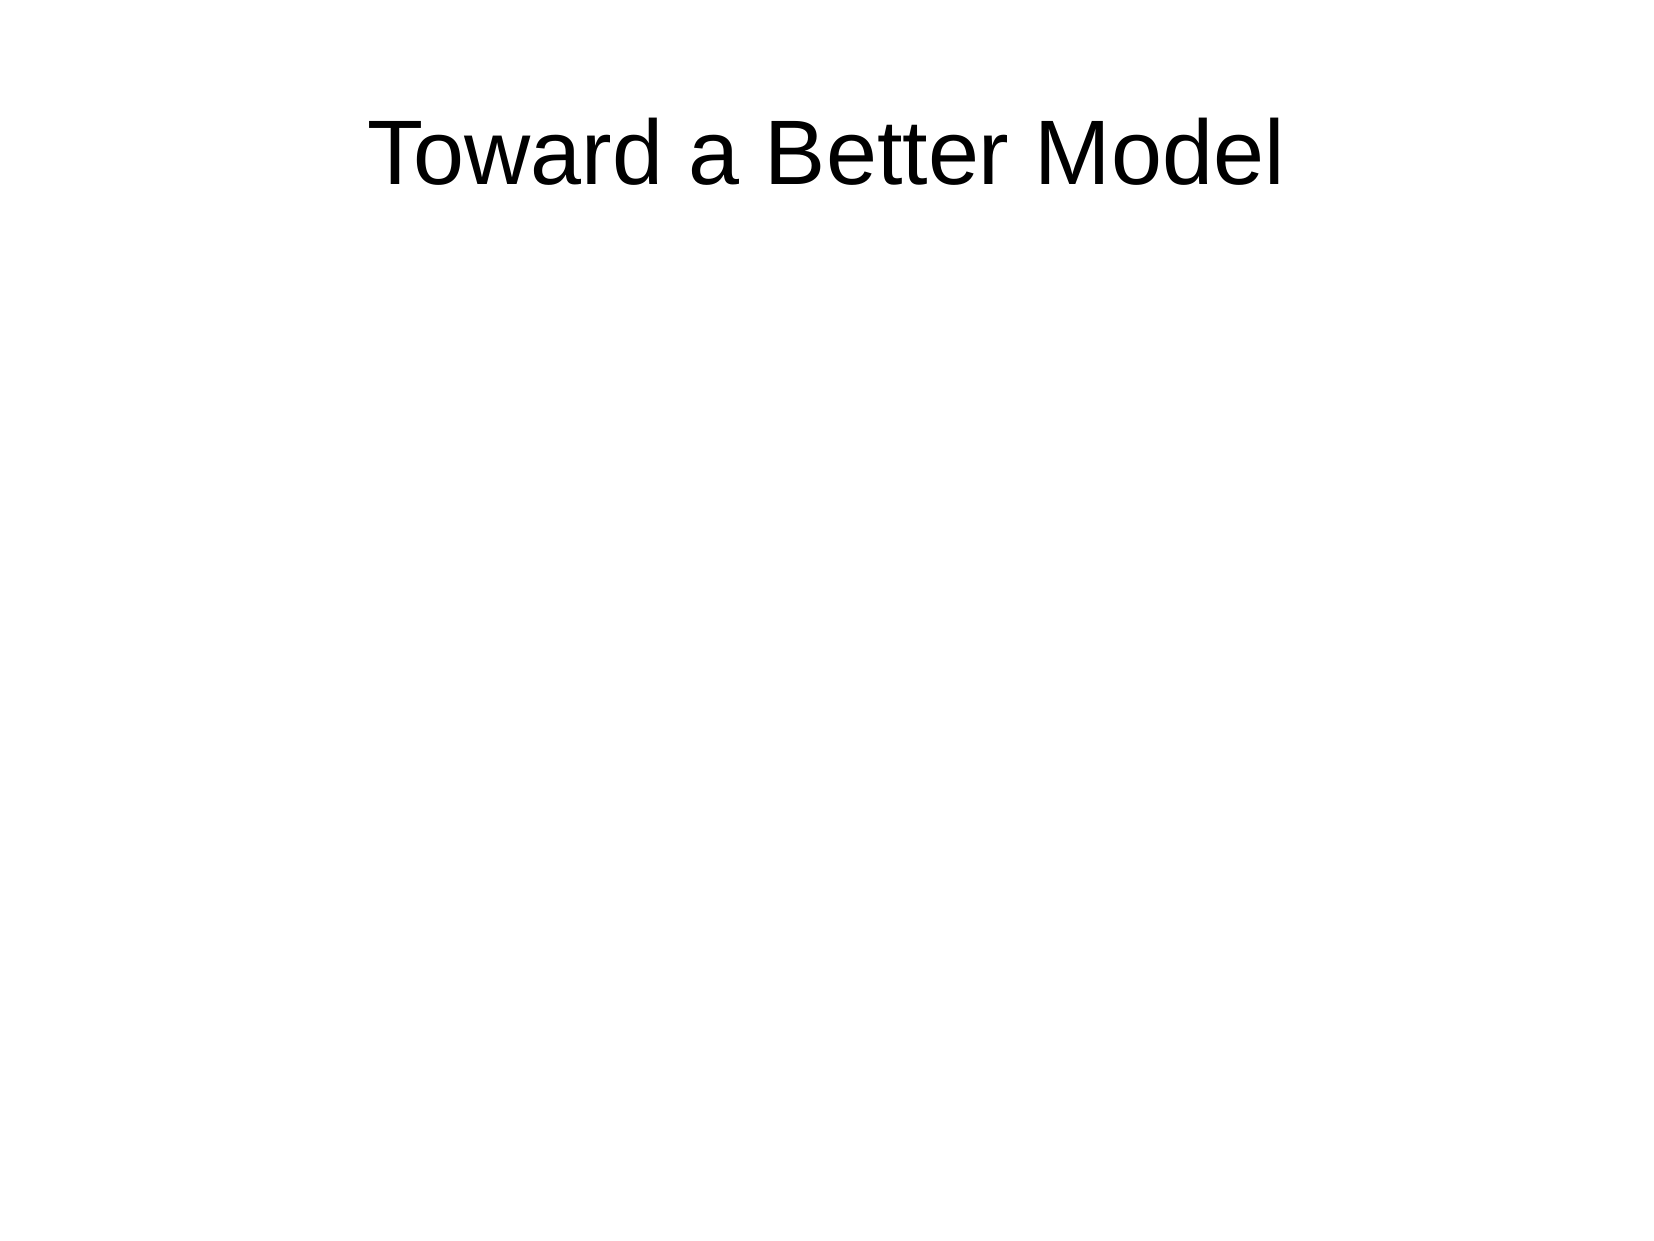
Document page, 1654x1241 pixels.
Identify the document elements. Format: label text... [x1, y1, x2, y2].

title Toward a Better Model [82, 49, 1571, 257]
